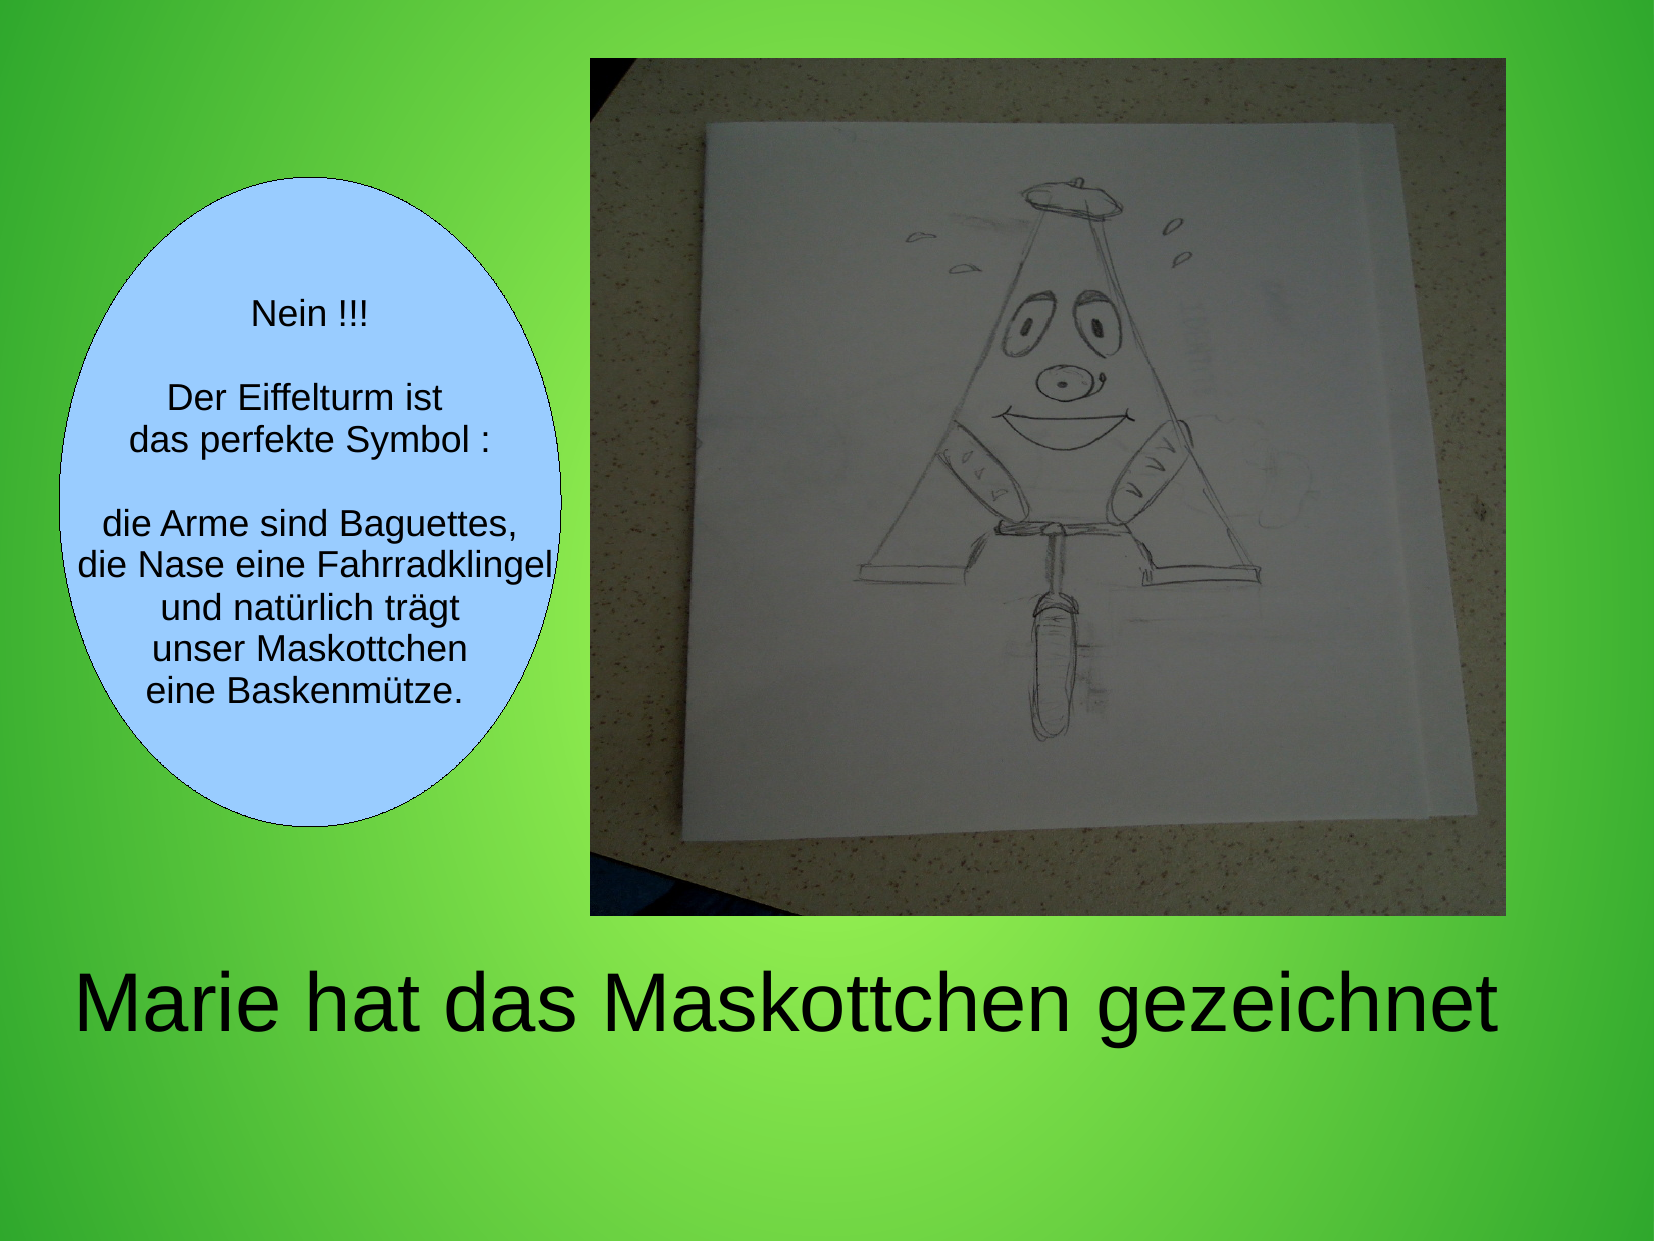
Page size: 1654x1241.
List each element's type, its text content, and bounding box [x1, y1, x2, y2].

picture [590, 58, 1506, 916]
text_box Nein !!! Der Eiffelturm ist das perfekte Symbol : die Arme sind Baguettes, die Nase eine Fahrradklingel und natürlich trägt unser Maskottchen eine Baskenmütze. [59, 177, 562, 827]
text_box Marie hat das Maskottchen gezeichnet [59, 948, 1625, 1152]
